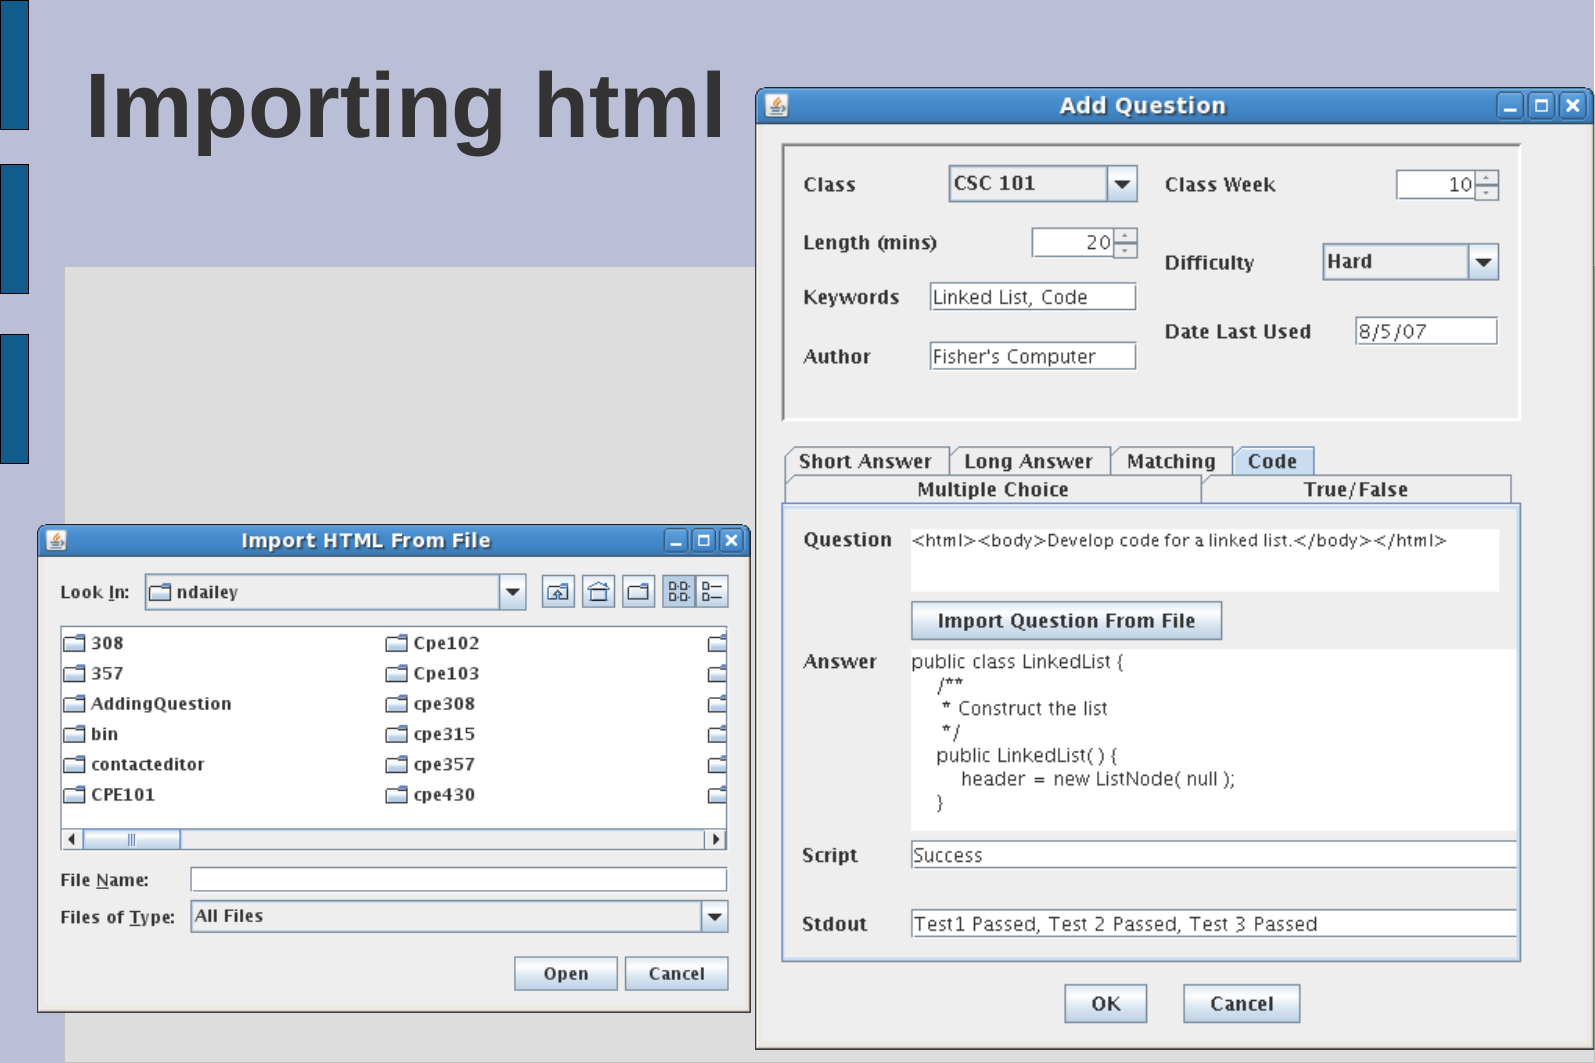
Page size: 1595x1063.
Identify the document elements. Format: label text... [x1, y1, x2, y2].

picture [755, 87, 1595, 1051]
title Importing html [0, 24, 1088, 188]
picture [37, 524, 751, 1013]
